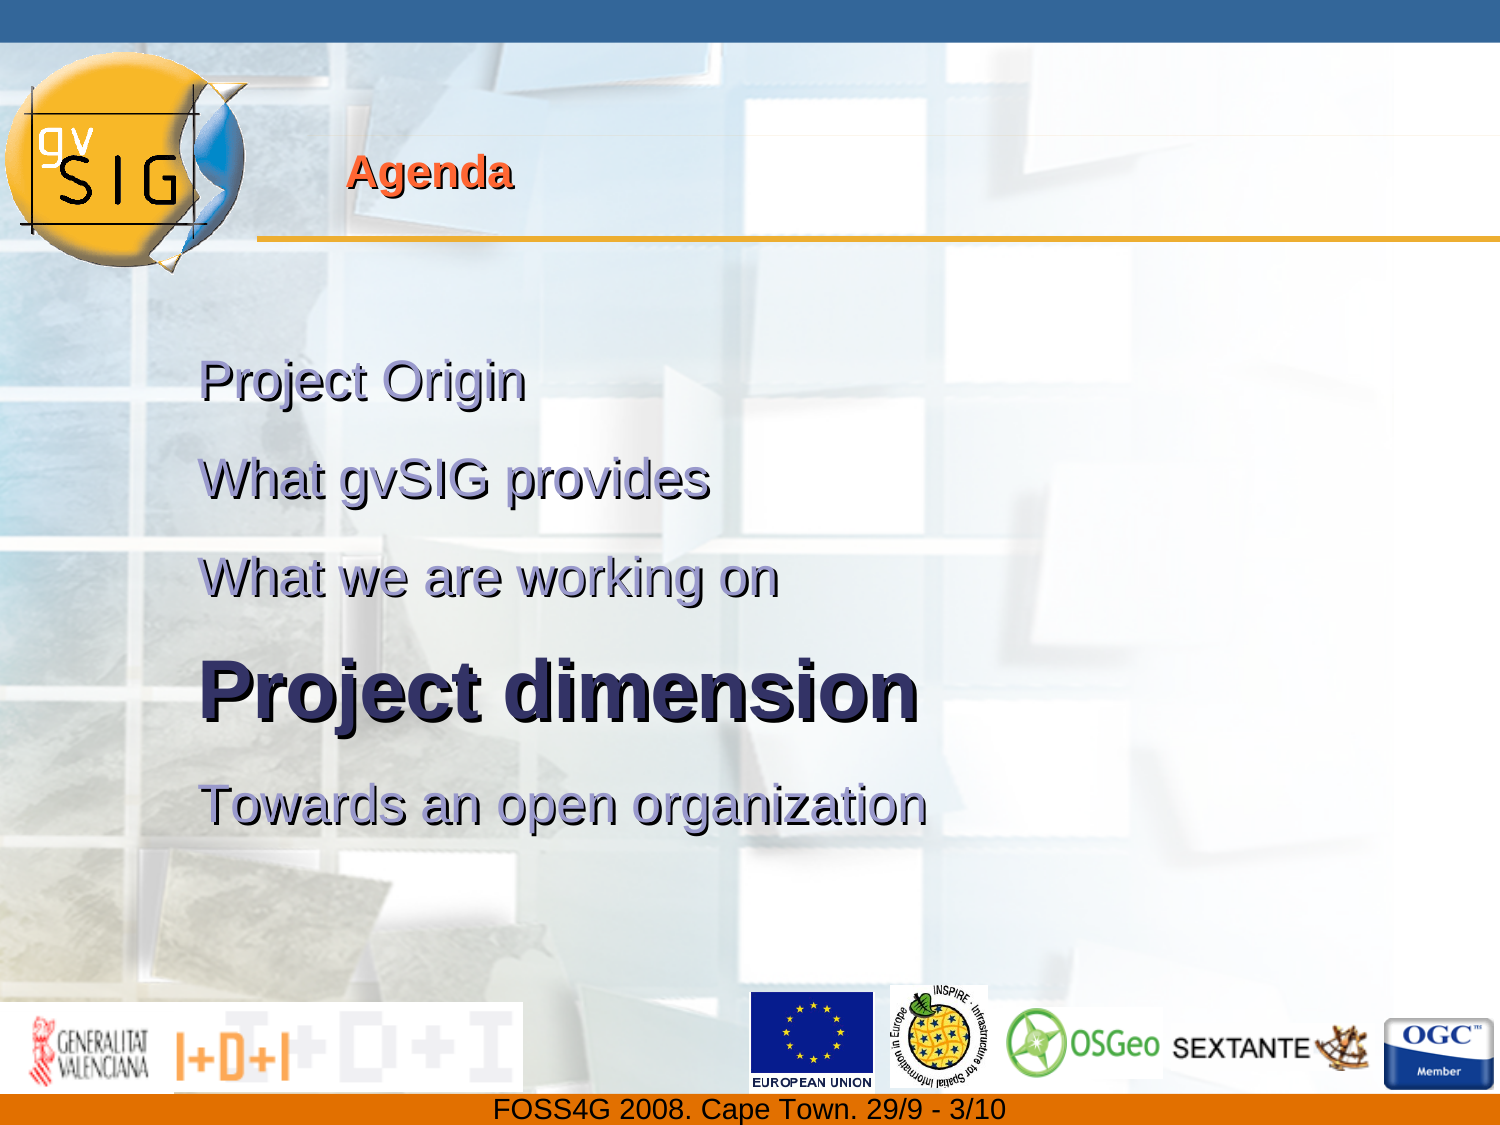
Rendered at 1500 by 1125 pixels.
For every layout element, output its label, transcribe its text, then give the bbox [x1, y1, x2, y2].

picture [749, 992, 875, 1093]
picture [1003, 1007, 1163, 1079]
picture [0, 49, 250, 276]
list Project Origin What gvSIG provides What we are working on Project dimension Towards an open organization [197, 352, 1391, 837]
picture [1171, 1023, 1375, 1071]
picture [1384, 1018, 1494, 1090]
picture [890, 985, 988, 1088]
text_box Agenda [344, 148, 513, 201]
picture [0, 1002, 523, 1094]
